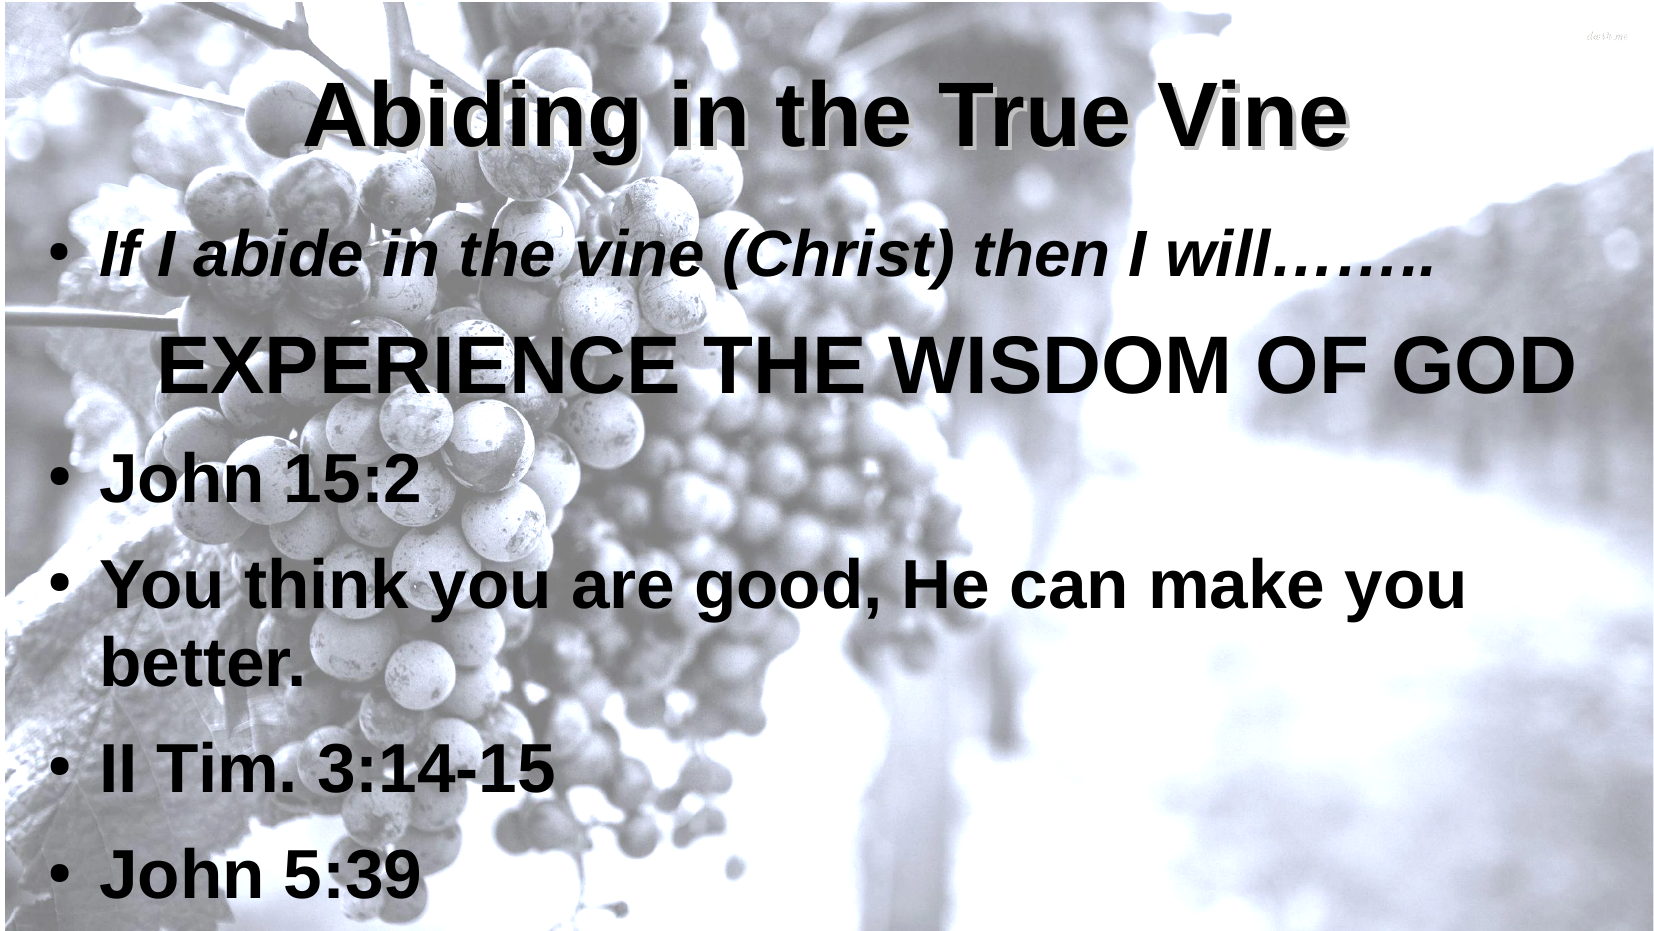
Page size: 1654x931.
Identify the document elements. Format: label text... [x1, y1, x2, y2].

list If I abide in the vine (Christ) then I will…….. EXPERIENCE THE WISDOM OF GOD John 15:2 You think you are good, He can make you better. II Tim. 3:14-15 John 5:39 [30, 217, 1636, 916]
title Abiding in the True Vine [82, 37, 1571, 193]
picture [5, 2, 1654, 931]
